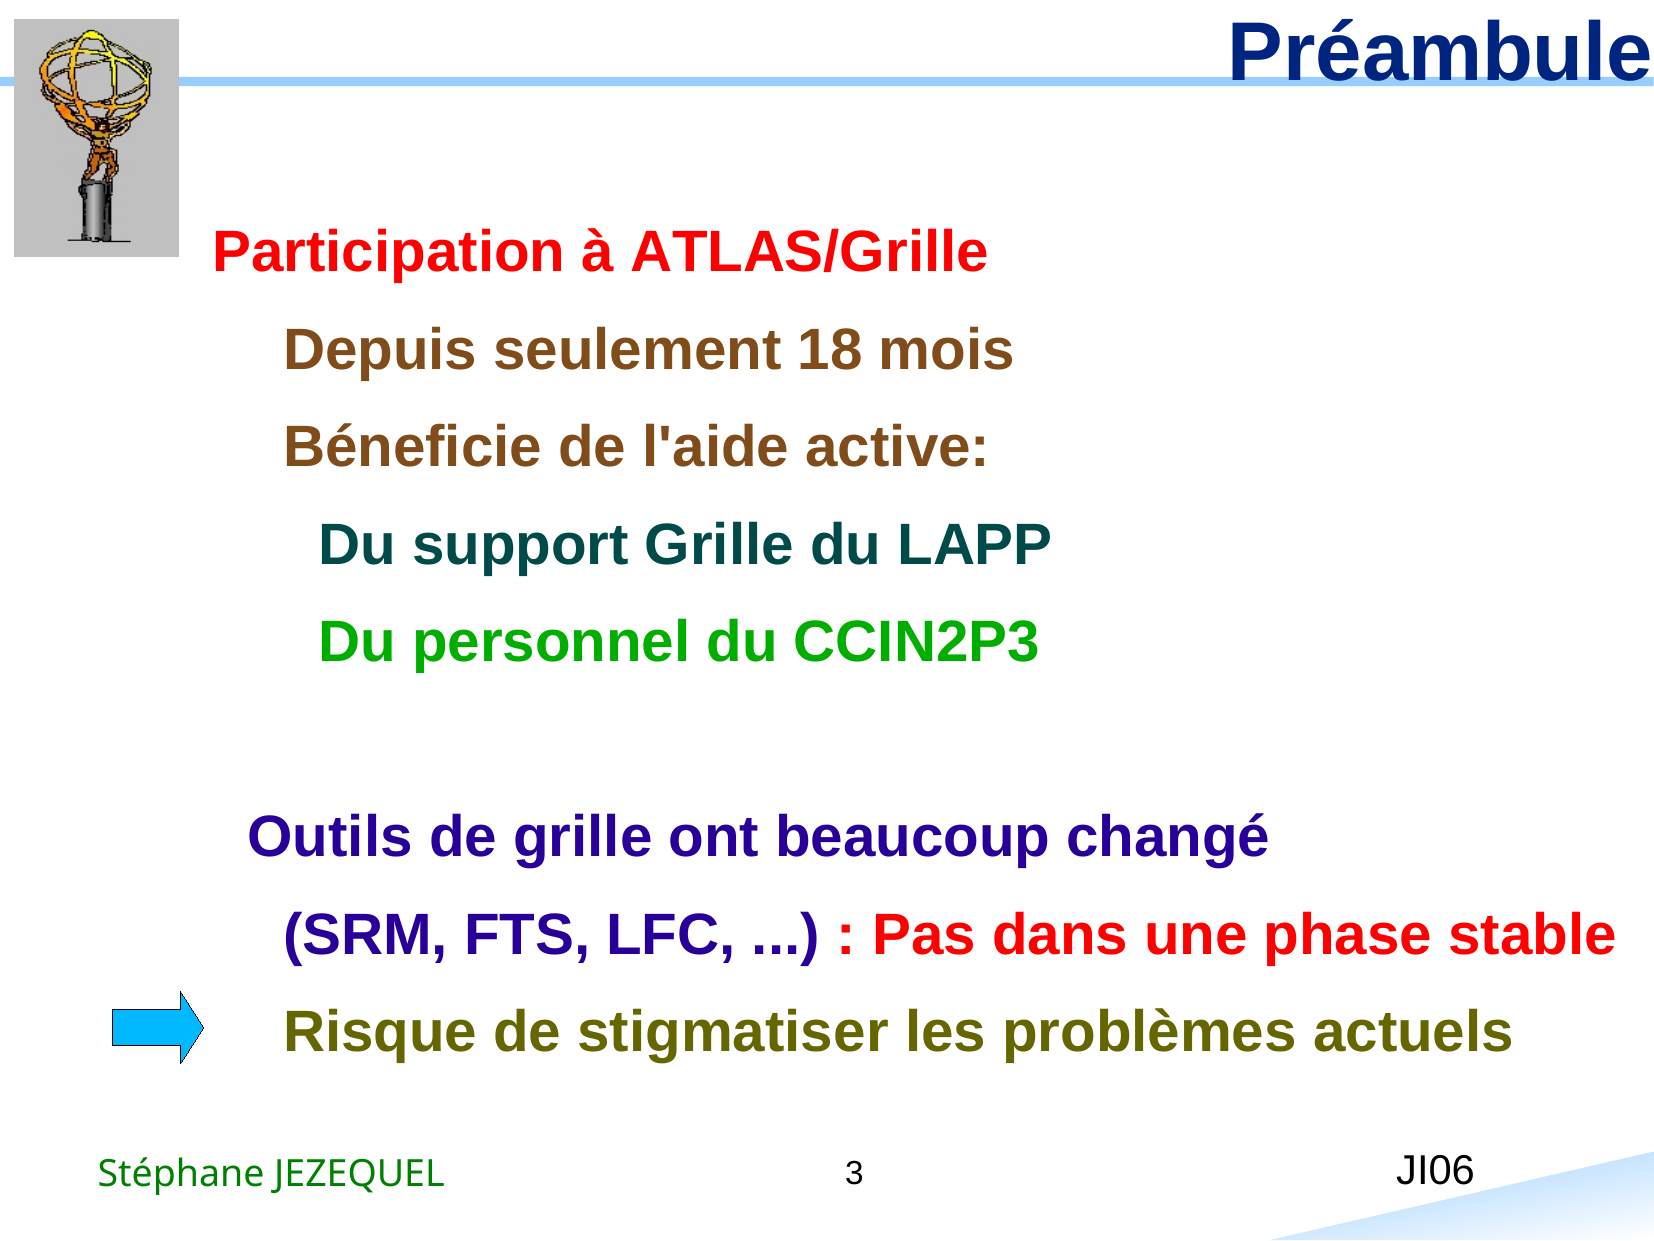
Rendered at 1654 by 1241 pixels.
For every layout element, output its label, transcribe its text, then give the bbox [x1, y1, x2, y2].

text_box [112, 991, 204, 1064]
title Préambule [85, 0, 1654, 104]
text_box Participation à ATLAS/Grille Depuis seulement 18 mois Béneficie de l'aide active: Du support Grille du LAPP Du personnel du CCIN2P3 Outils de grille ont beaucoup changé (SRM, FTS, LFC, ...) : Pas dans une phase stable Risque de stigmatiser les problèmes actuels [212, 186, 1618, 1051]
picture [14, 19, 179, 257]
